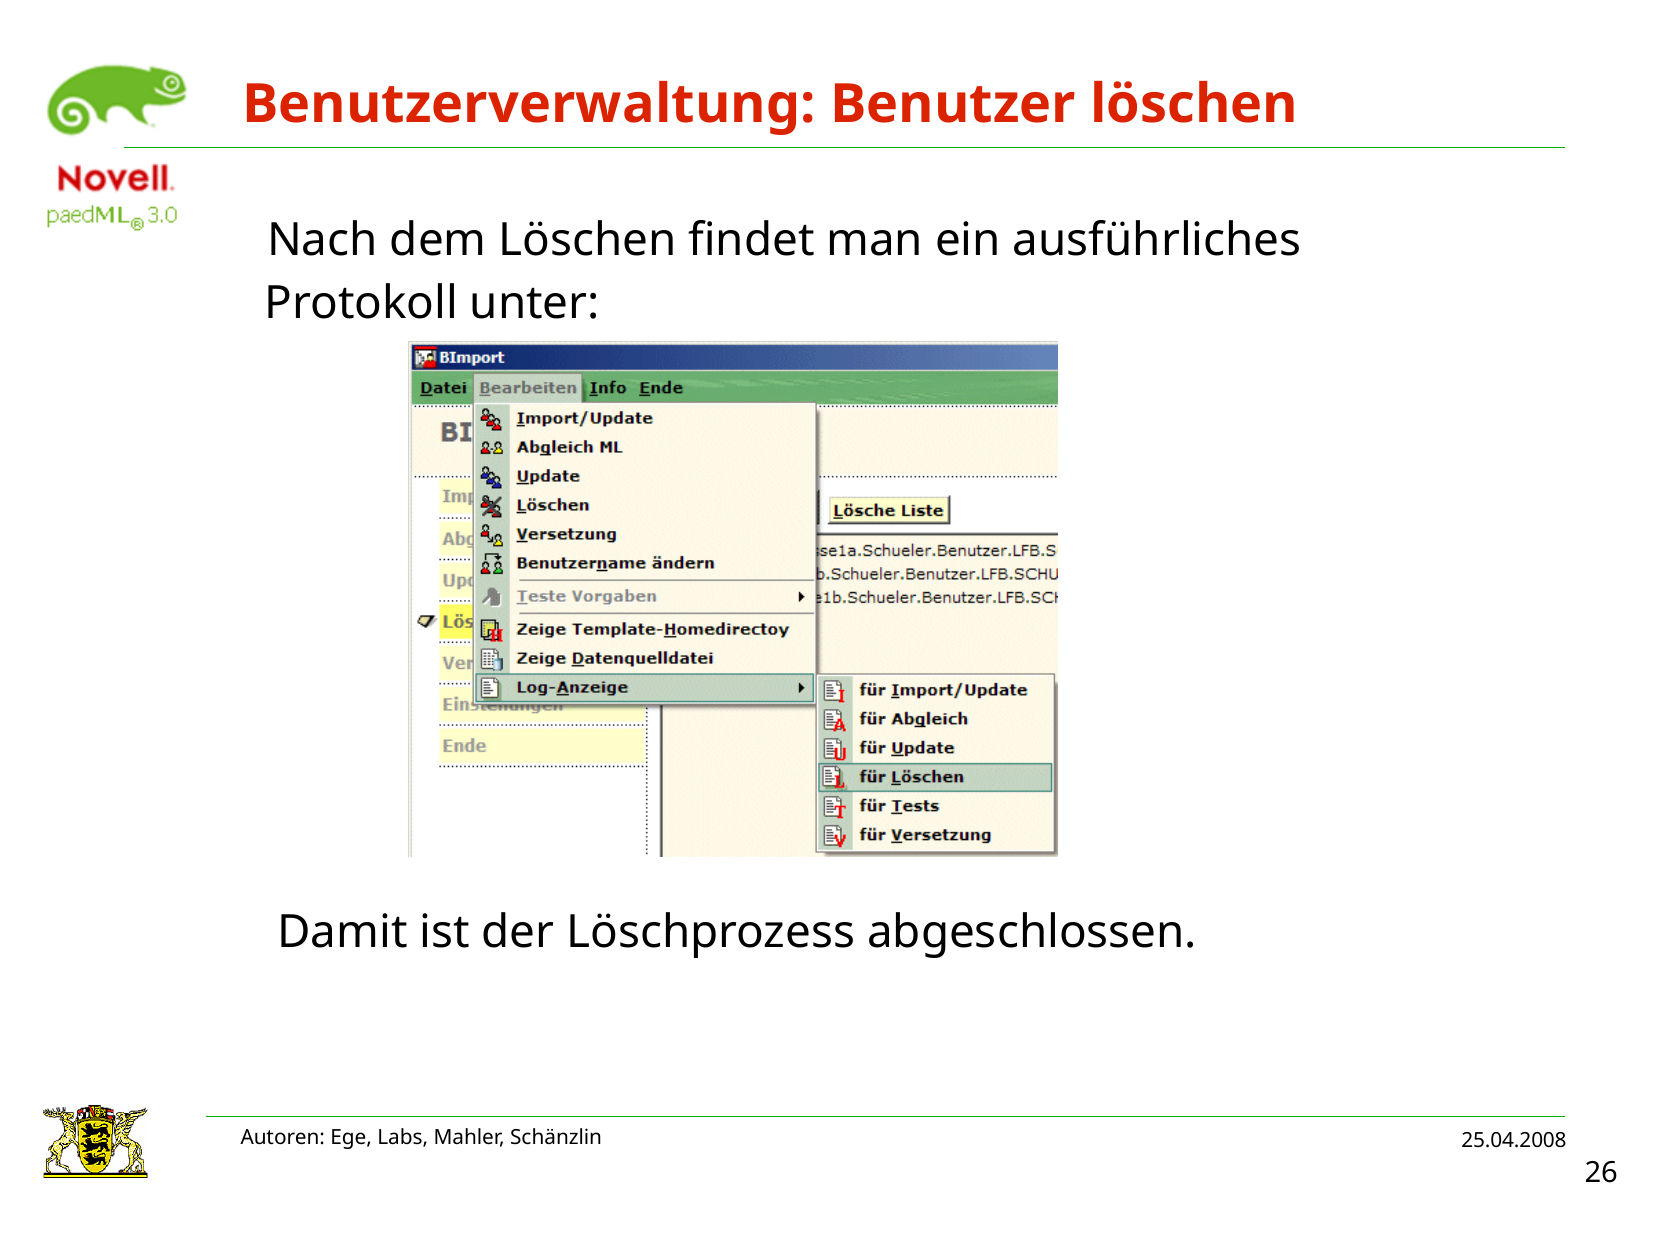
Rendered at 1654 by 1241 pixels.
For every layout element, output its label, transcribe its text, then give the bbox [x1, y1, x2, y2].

picture [41, 1104, 148, 1180]
picture [29, 34, 199, 237]
list Nach dem Löschen findet man ein ausführliches Protokoll unter: [259, 206, 1418, 318]
list Damit ist der Löschprozess abgeschlossen. [259, 898, 1418, 975]
picture [408, 341, 1058, 857]
title Benutzerverwaltung: Benutzer löschen [242, 67, 1577, 136]
